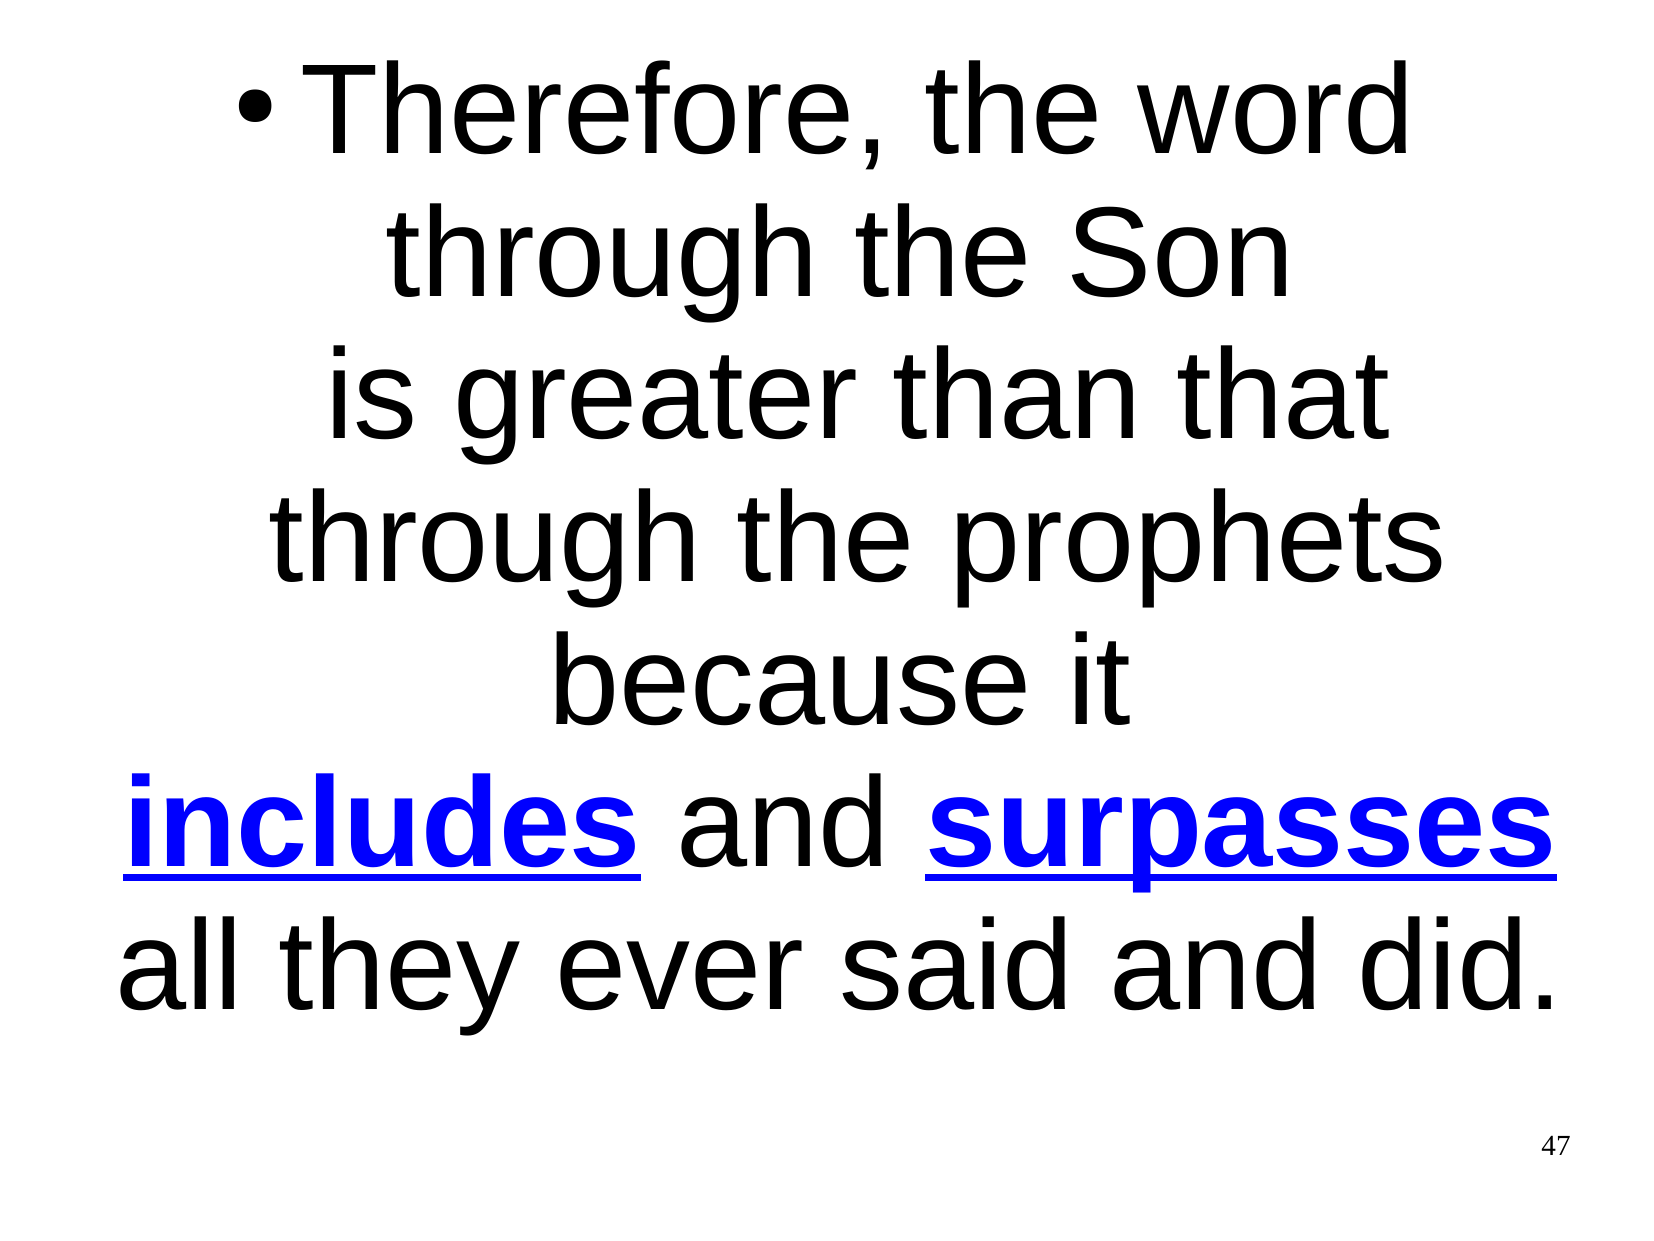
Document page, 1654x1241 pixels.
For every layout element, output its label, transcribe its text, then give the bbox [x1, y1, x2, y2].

list Therefore, the word through the Son is greater than that through the prophets because it includes and surpasses all they ever said and did. [37, 37, 1613, 1238]
